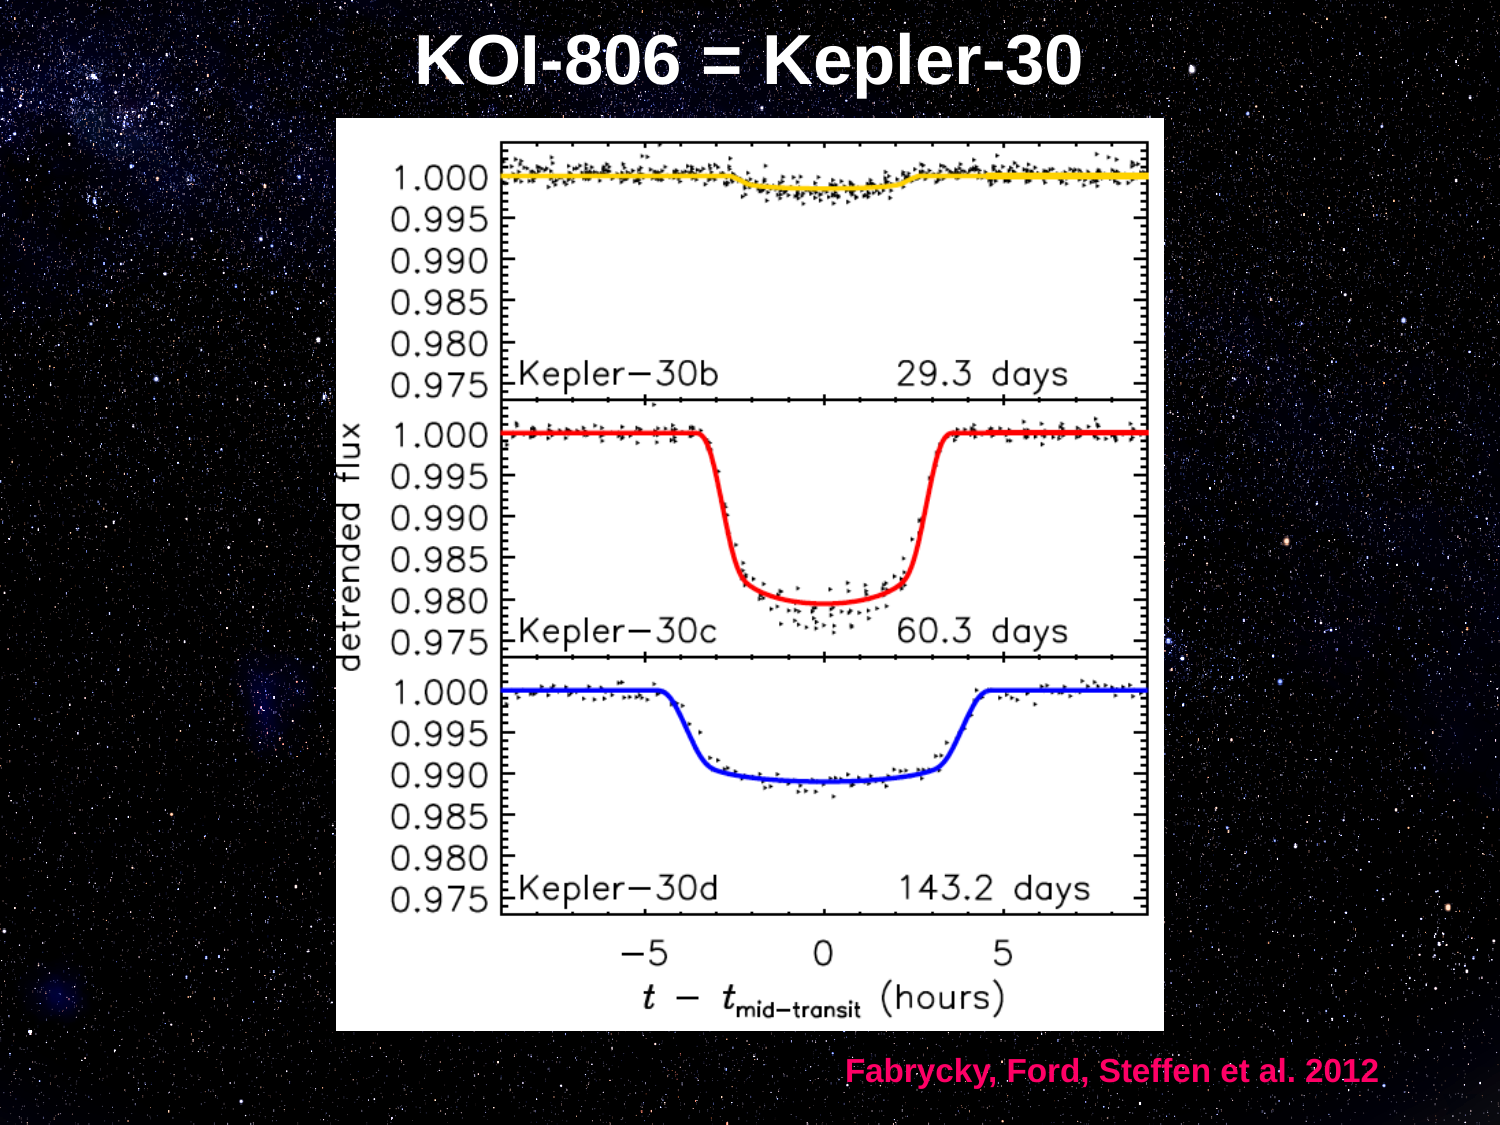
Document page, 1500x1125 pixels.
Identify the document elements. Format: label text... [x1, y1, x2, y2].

picture [0, 0, 1500, 1125]
text_box Fabrycky, Ford, Steffen et al. 2012 [699, 1041, 1500, 1097]
title KOI-806 = Kepler-30 [112, 0, 1388, 118]
